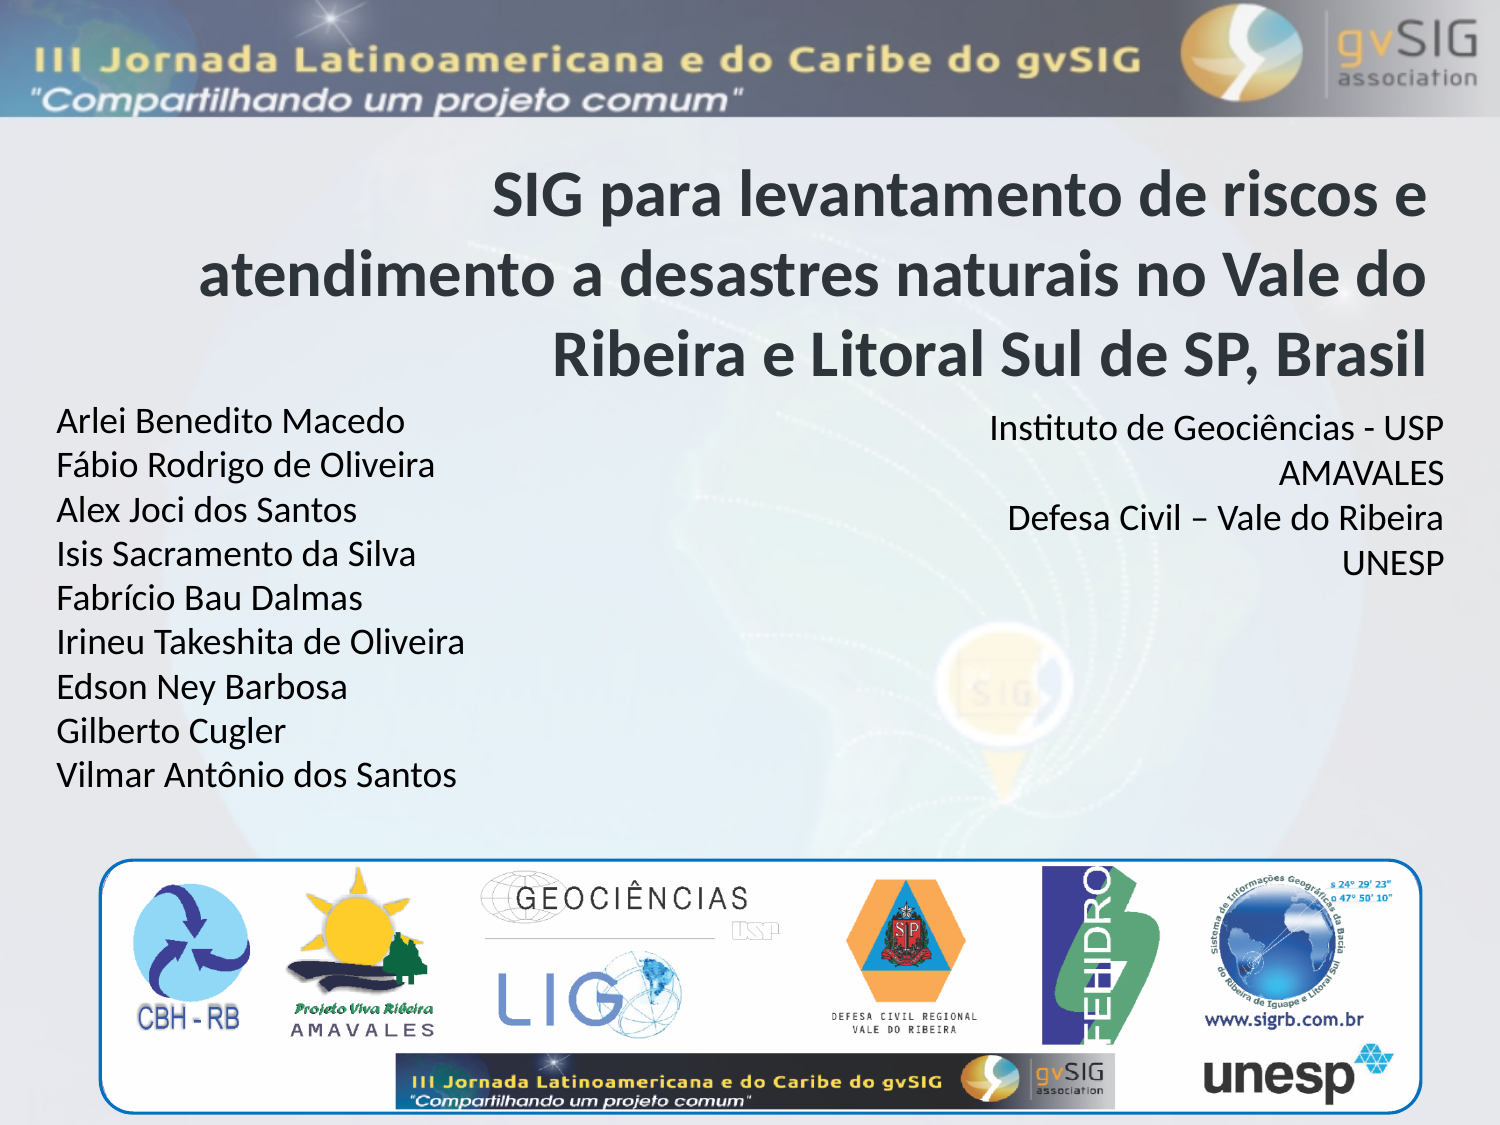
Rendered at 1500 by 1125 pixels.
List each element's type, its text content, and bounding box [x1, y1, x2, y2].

text_box Instituto de Geociências - USP AMAVALES Defesa Civil – Vale do Ribeira UNESP [974, 395, 1500, 591]
subtitle Arlei Benedito Macedo Fábio Rodrigo de Oliveira Alex Joci dos Santos Isis Sacramento da Silva Fabrício Bau Dalmas Irineu Takeshita de Oliveira Edson Ney Barbosa Gilberto Cugler Vilmar Antônio dos Santos [41, 397, 1247, 823]
picture [0, 0, 1500, 1125]
title SIG para levantamento de riscos e atendimento a desastres naturais no Vale do Ribeira e Litoral Sul de SP, Brasil [183, 78, 1459, 433]
